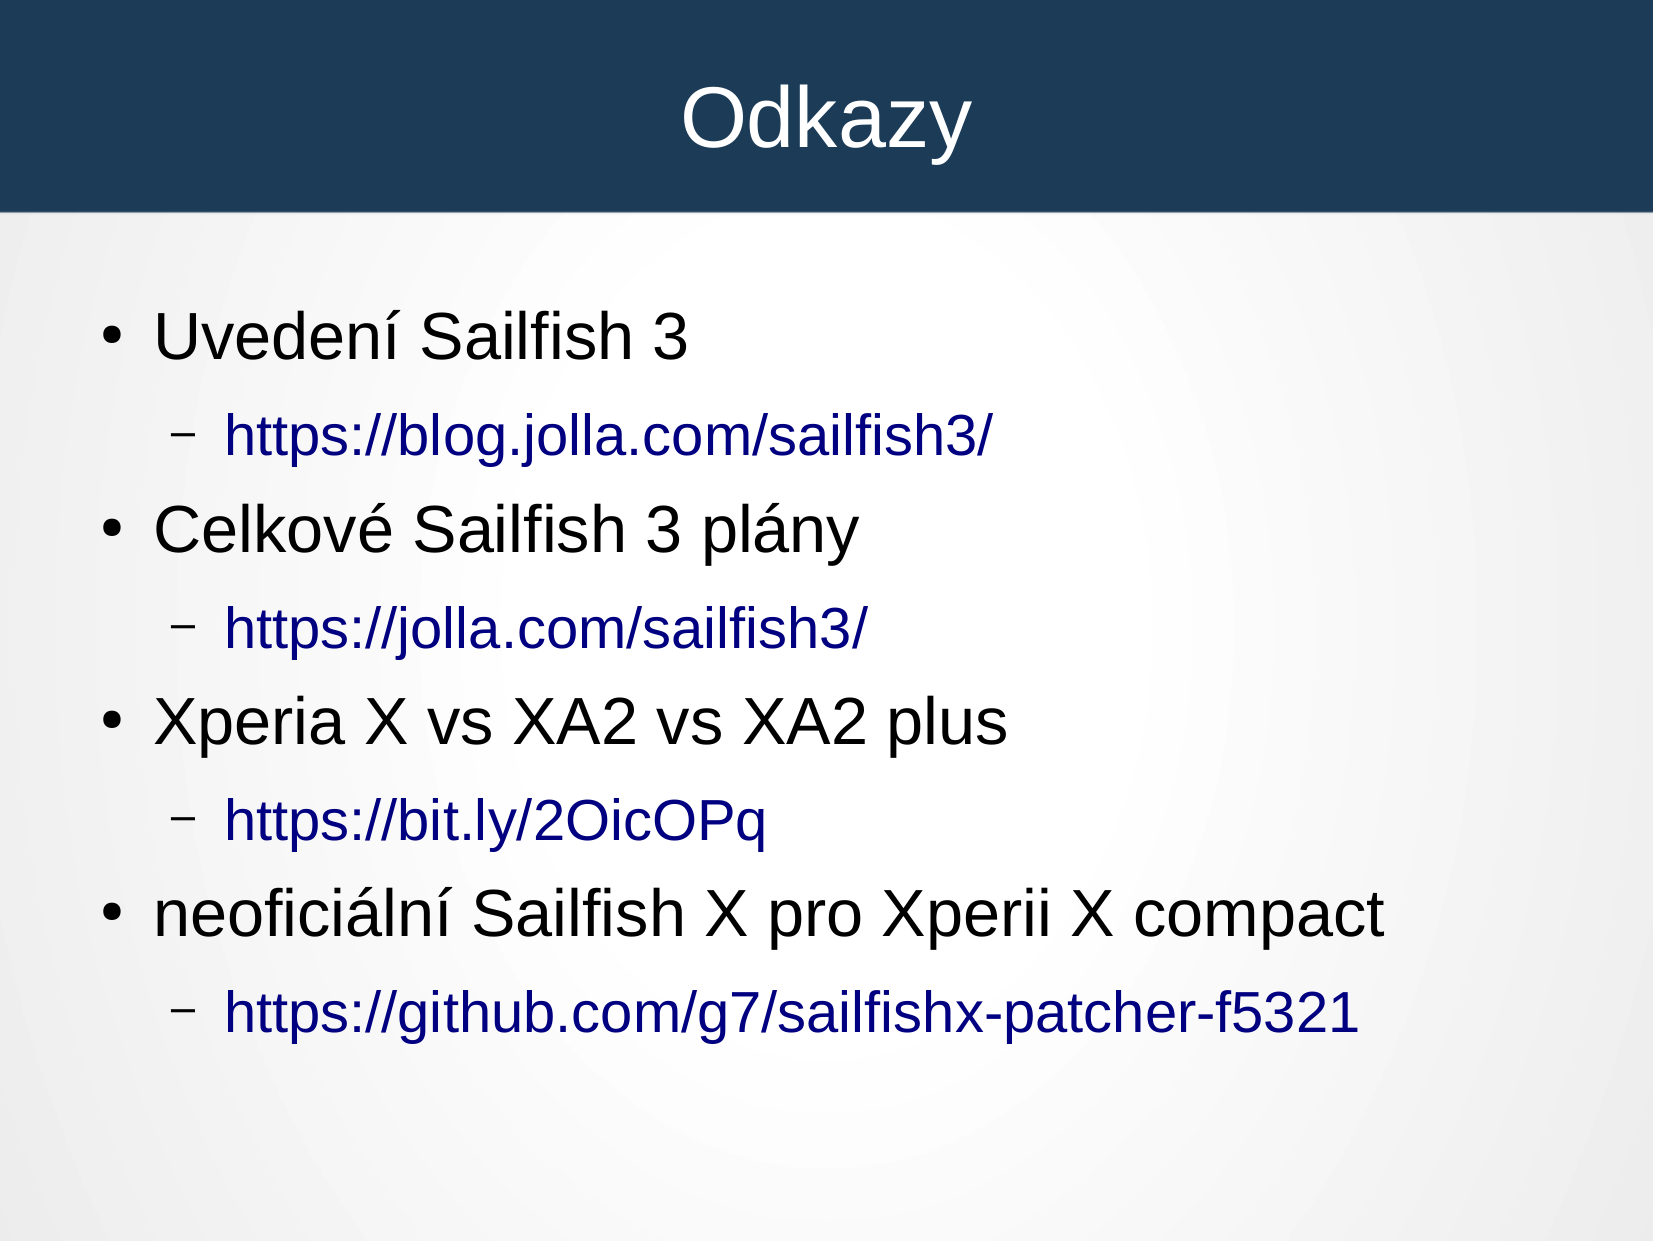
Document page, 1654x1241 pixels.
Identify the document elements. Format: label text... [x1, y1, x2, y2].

picture [0, 0, 1653, 1241]
title Odkazy [82, 47, 1571, 189]
list Uvedení Sailfish 3 https://blog.jolla.com/sailfish3/ Celkové Sailfish 3 plány https://jolla.com/sailfish3/ Xperia X vs XA2 vs XA2 plus https://bit.ly/2OicOPq neoficiální Sailfish X pro Xperii X compact https://github.com/g7/sailfishx-patcher-f5321 [82, 299, 1571, 1146]
